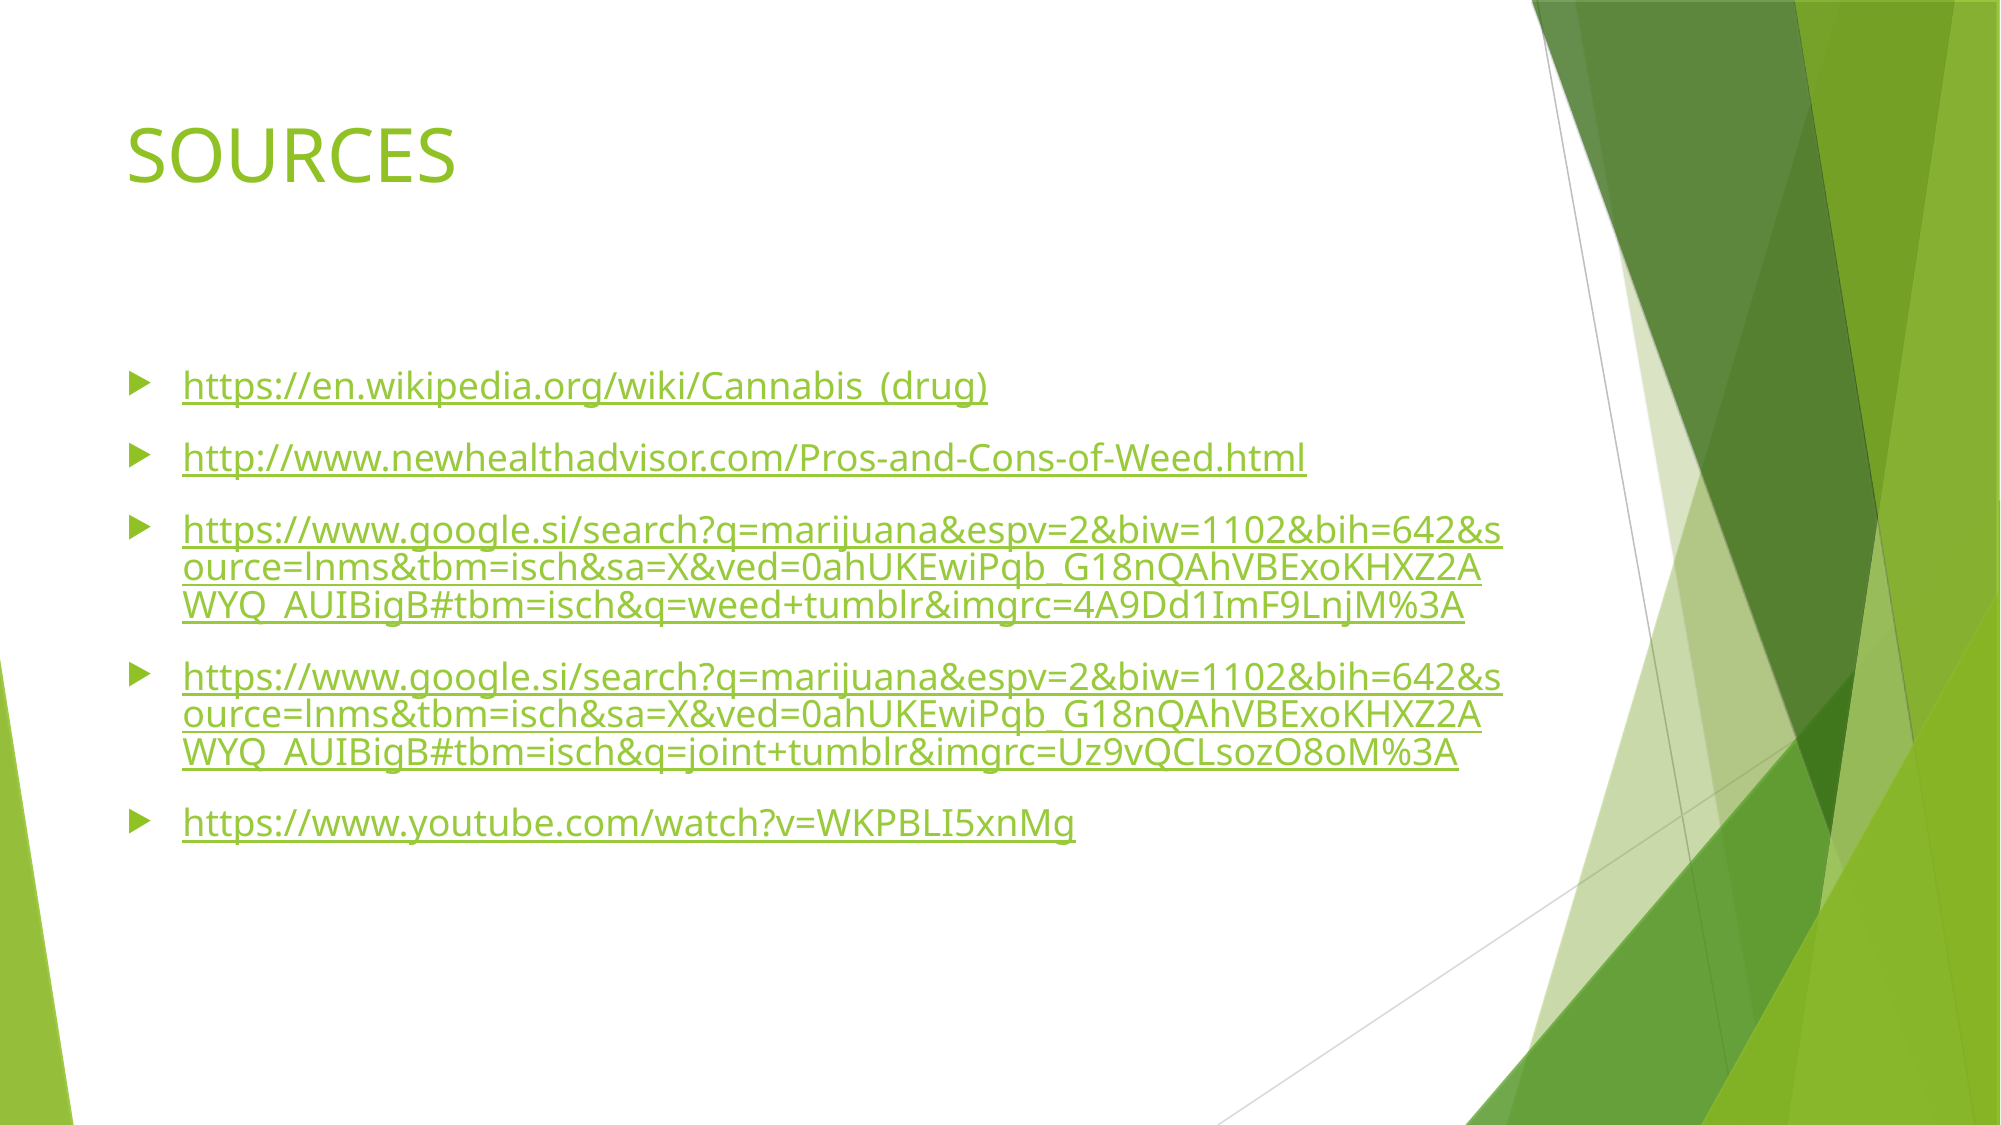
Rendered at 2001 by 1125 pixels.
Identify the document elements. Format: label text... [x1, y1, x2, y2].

title SOURCES [111, 99, 1522, 317]
list https://en.wikipedia.org/wiki/Cannabis_(drug) http://www.newhealthadvisor.com/Pros-and-Cons-of-Weed.html https://www.google.si/search?q=marijuana&espv=2&biw=1102&bih=642&source=lnms&tbm=isch&sa=X&ved=0ahUKEwiPqb_G18nQAhVBExoKHXZ2AWYQ_AUIBigB#tbm=isch&q=weed+tumblr&imgrc=4A9Dd1ImF9LnjM%3A https://www.google.si/search?q=marijuana&espv=2&biw=1102&bih=642&source=lnms&tbm=isch&sa=X&ved=0ahUKEwiPqb_G18nQAhVBExoKHXZ2AWYQ_AUIBigB#tbm=isch&q=joint+tumblr&imgrc=Uz9vQCLsozO8oM%3A https://www.youtube.com/watch?v=WKPBLI5xnMg [111, 354, 1522, 992]
